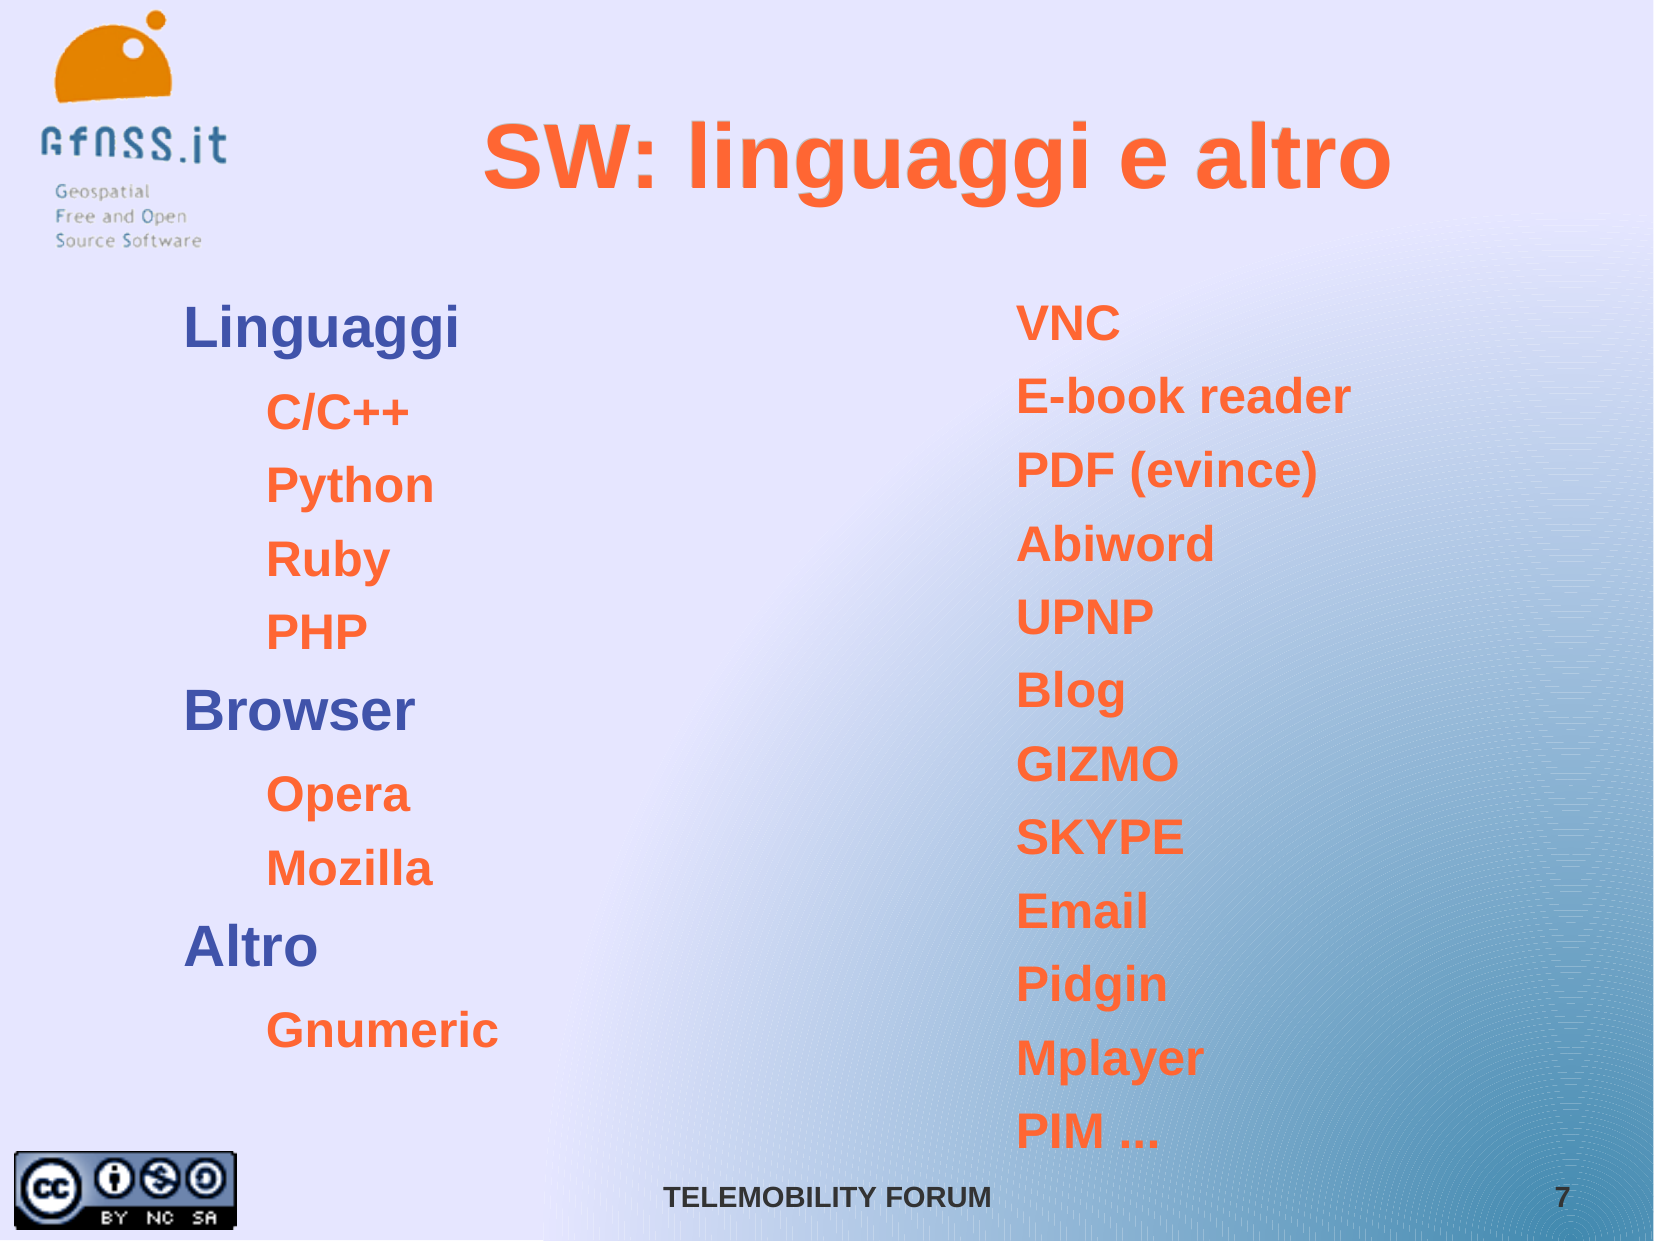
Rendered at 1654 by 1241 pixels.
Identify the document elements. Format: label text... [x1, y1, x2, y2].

list VNC E-book reader PDF (evince) Abiword UPNP Blog GIZMO SKYPE Email Pidgin Mplayer PIM ... [838, 295, 1400, 1160]
picture [0, 1, 254, 266]
title SW: linguaggi e altro [289, 60, 1589, 253]
list Linguaggi C/C++ Python Ruby PHP Browser Opera Mozilla Altro Gnumeric [88, 295, 650, 1118]
picture [14, 1151, 237, 1230]
